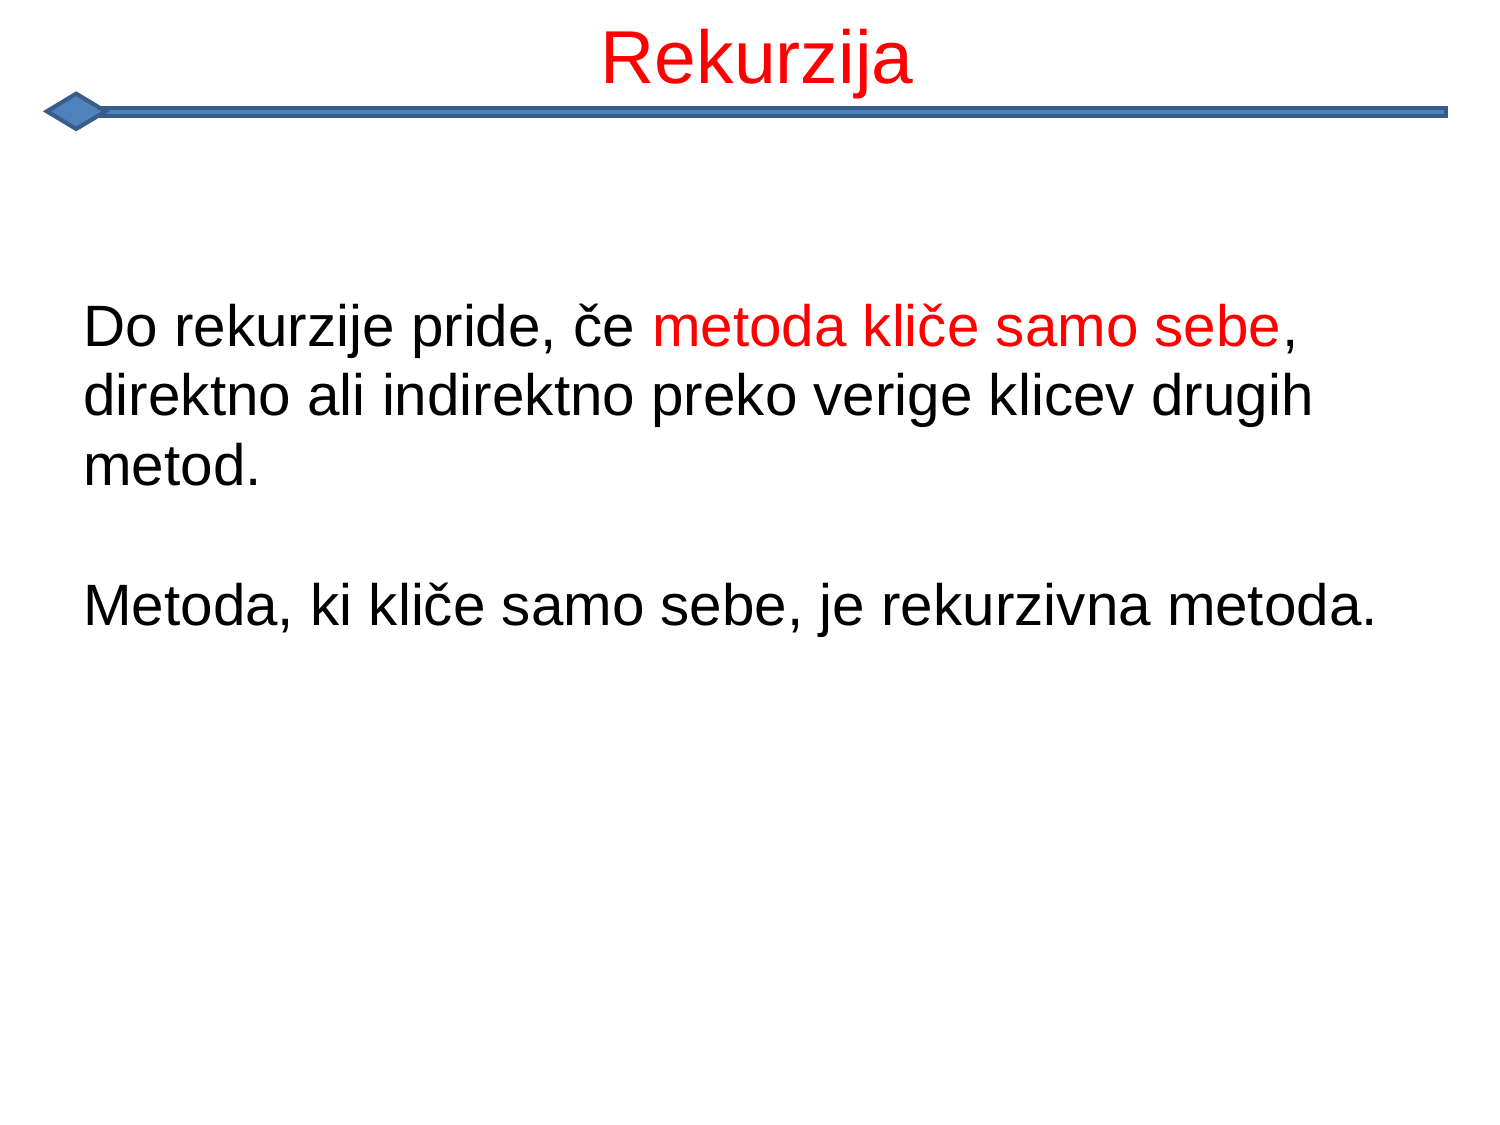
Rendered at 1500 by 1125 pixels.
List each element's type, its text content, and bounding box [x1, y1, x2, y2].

title Rekurzija [82, 0, 1433, 108]
text_box Do rekurzije pride, če metoda kliče samo sebe, direktno ali indirektno preko verige klicev drugih metod. Metoda, ki kliče samo sebe, je rekurzivna metoda. [68, 279, 1432, 646]
